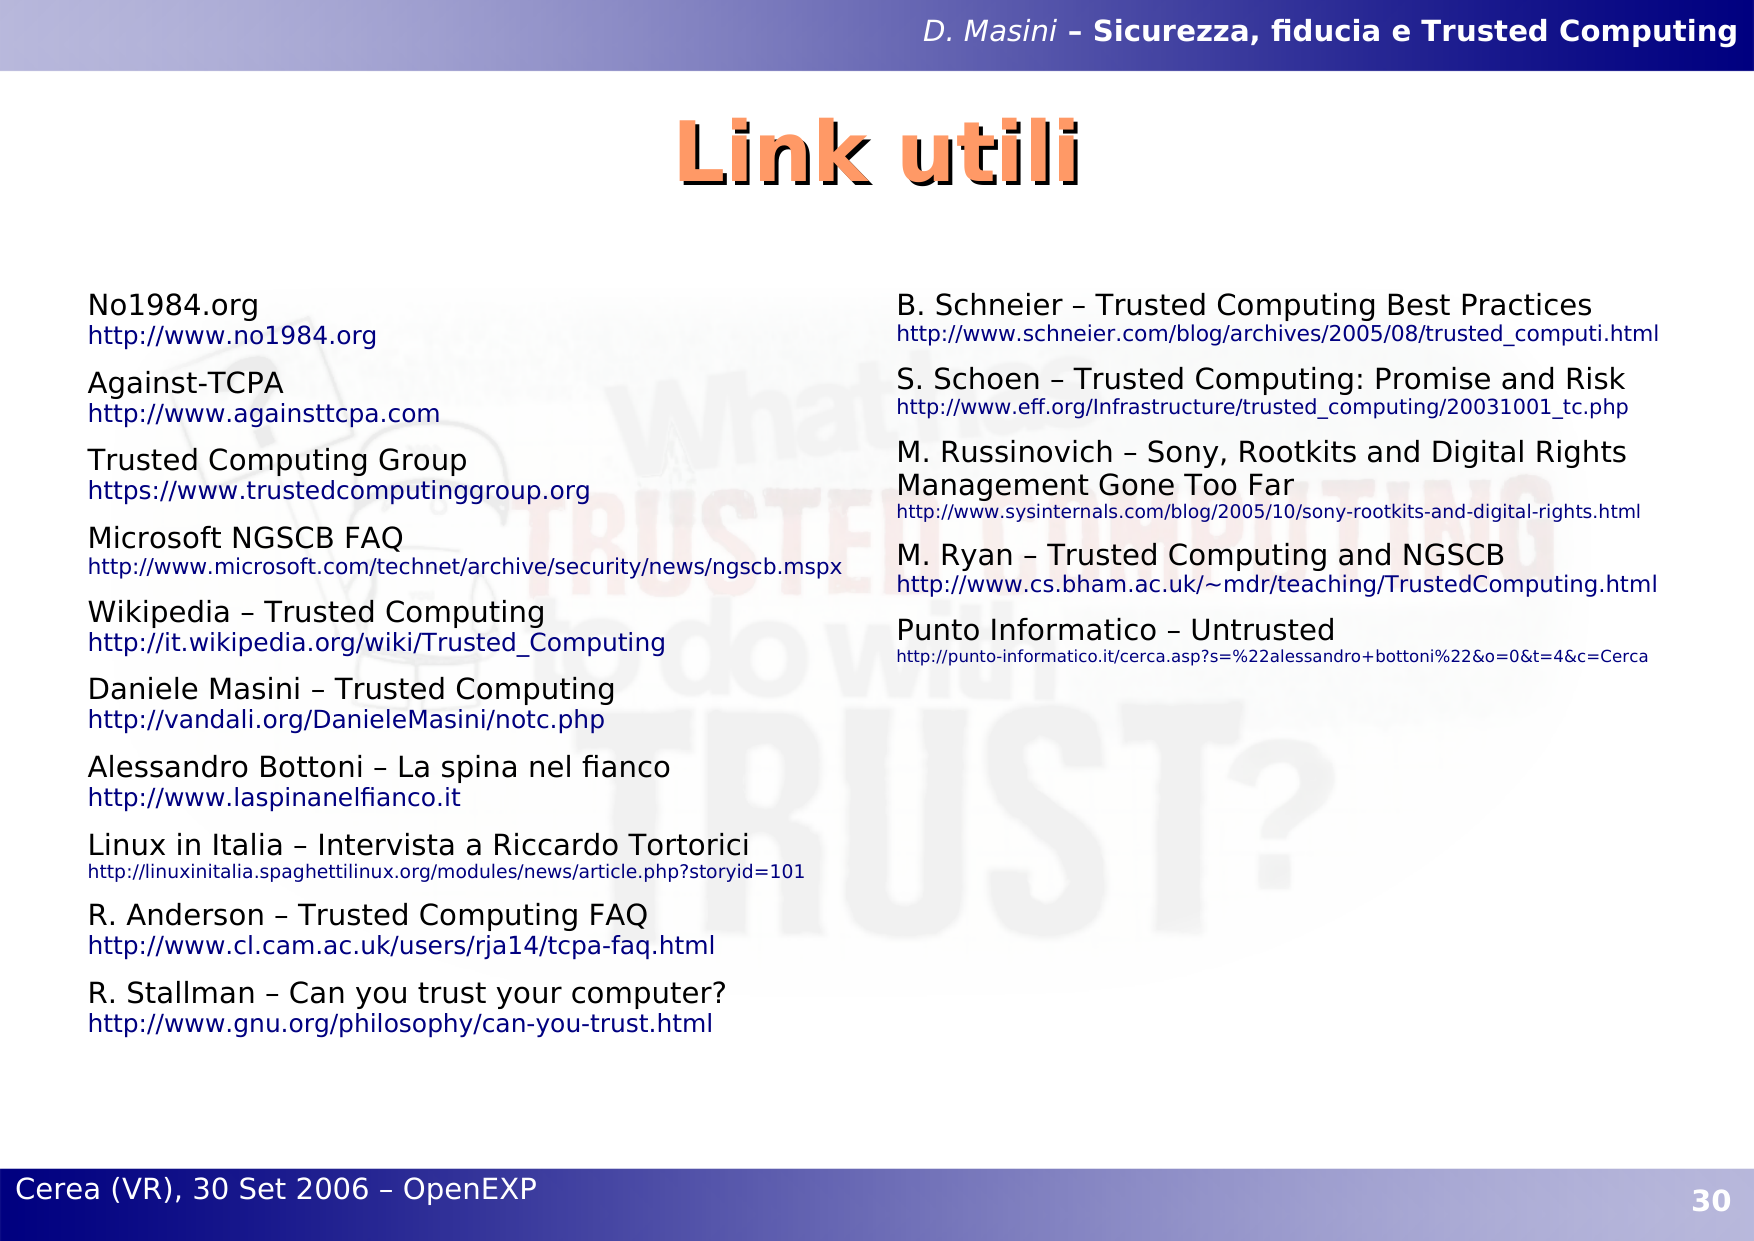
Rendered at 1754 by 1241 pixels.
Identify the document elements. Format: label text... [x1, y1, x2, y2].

list B. Schneier – Trusted Computing Best Practices http://www.schneier.com/blog/archives/2005/08/trusted_computi.html S. Schoen – Trusted Computing: Promise and Risk http://www.eff.org/Infrastructure/trusted_computing/20031001_tc.php M. Russinovich – Sony, Rootkits and Digital Rights Management Gone Too Far http://www.sysinternals.com/blog/2005/10/sony-rootkits-and-digital-rights.html M. Ryan – Trusted Computing and NGSCB http://www.cs.bham.ac.uk/~mdr/teaching/TrustedComputing.html Punto Informatico – Untrusted http://punto-informatico.it/cerca.asp?s=%22alessandro+bottoni%22&o=0&t=4&c=Cerca [896, 289, 1667, 1108]
list No1984.org http://www.no1984.org Against-TCPA http://www.againsttcpa.com Trusted Computing Group https://www.trustedcomputinggroup.org Microsoft NGSCB FAQ http://www.microsoft.com/technet/archive/security/news/ngscb.mspx Wikipedia – Trusted Computing http://it.wikipedia.org/wiki/Trusted_Computing Daniele Masini – Trusted Computing http://vandali.org/DanieleMasini/notc.php Alessandro Bottoni – La spina nel fianco http://www.laspinanelfianco.it Linux in Italia – Intervista a Riccardo Tortorici http://linuxinitalia.spaghettilinux.org/modules/news/article.php?storyid=101 R. Anderson – Trusted Computing FAQ http://www.cl.cam.ac.uk/users/rja14/tcpa-faq.html R. Stallman – Can you trust your computer? http://www.gnu.org/philosophy/can-you-trust.html [87, 289, 858, 1108]
text_box <numero> [1641, 1185, 1732, 1223]
picture [0, 0, 1754, 1241]
text_box Cerea (VR), 30 Set 2006 – OpenEXP [0, 1175, 1314, 1234]
title Link utili [87, 49, 1667, 257]
text_box D. Masini – Sicurezza, fiducia e Trusted Computing [602, 7, 1754, 63]
